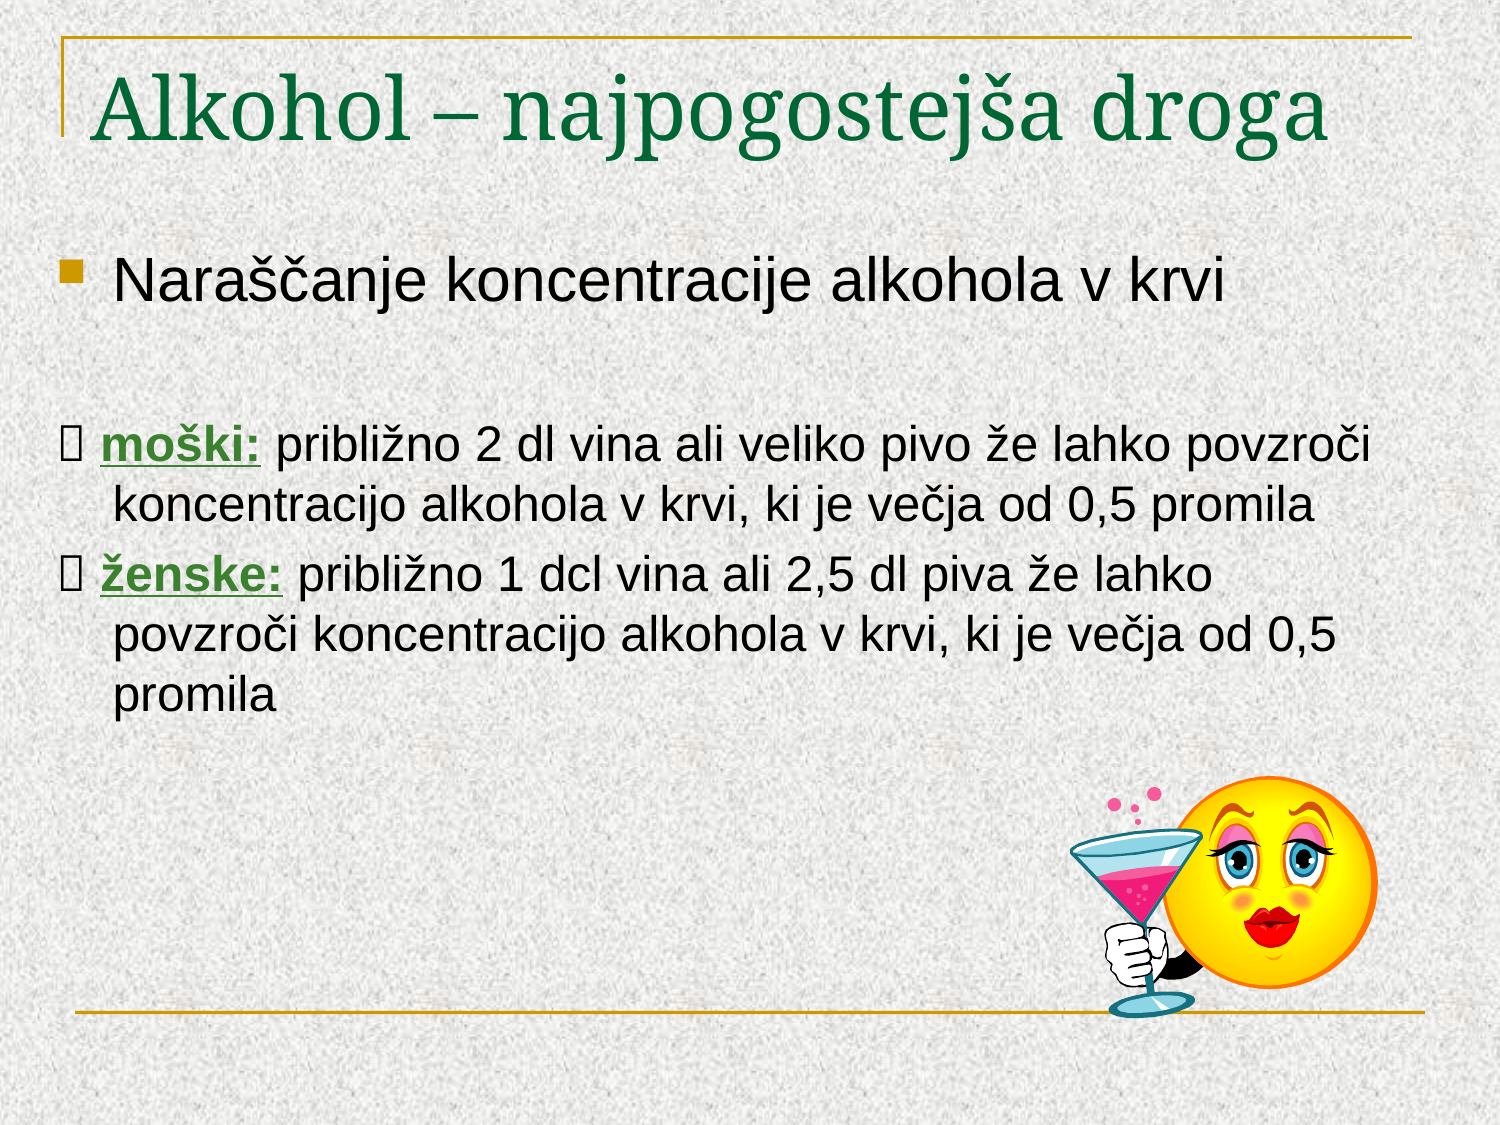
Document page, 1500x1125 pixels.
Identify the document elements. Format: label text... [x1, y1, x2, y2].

picture [0, 0, 1500, 1125]
title Alkohol – najpogostejša droga [75, 45, 1425, 233]
list Naraščanje koncentracije alkohola v krvi  moški: približno 2 dl vina ali veliko pivo že lahko povzroči koncentracijo alkohola v krvi, ki je večja od 0,5 promila  ženske: približno 1 dcl vina ali 2,5 dl piva že lahko povzroči koncentracijo alkohola v krvi, ki je večja od 0,5 promila [41, 231, 1392, 975]
